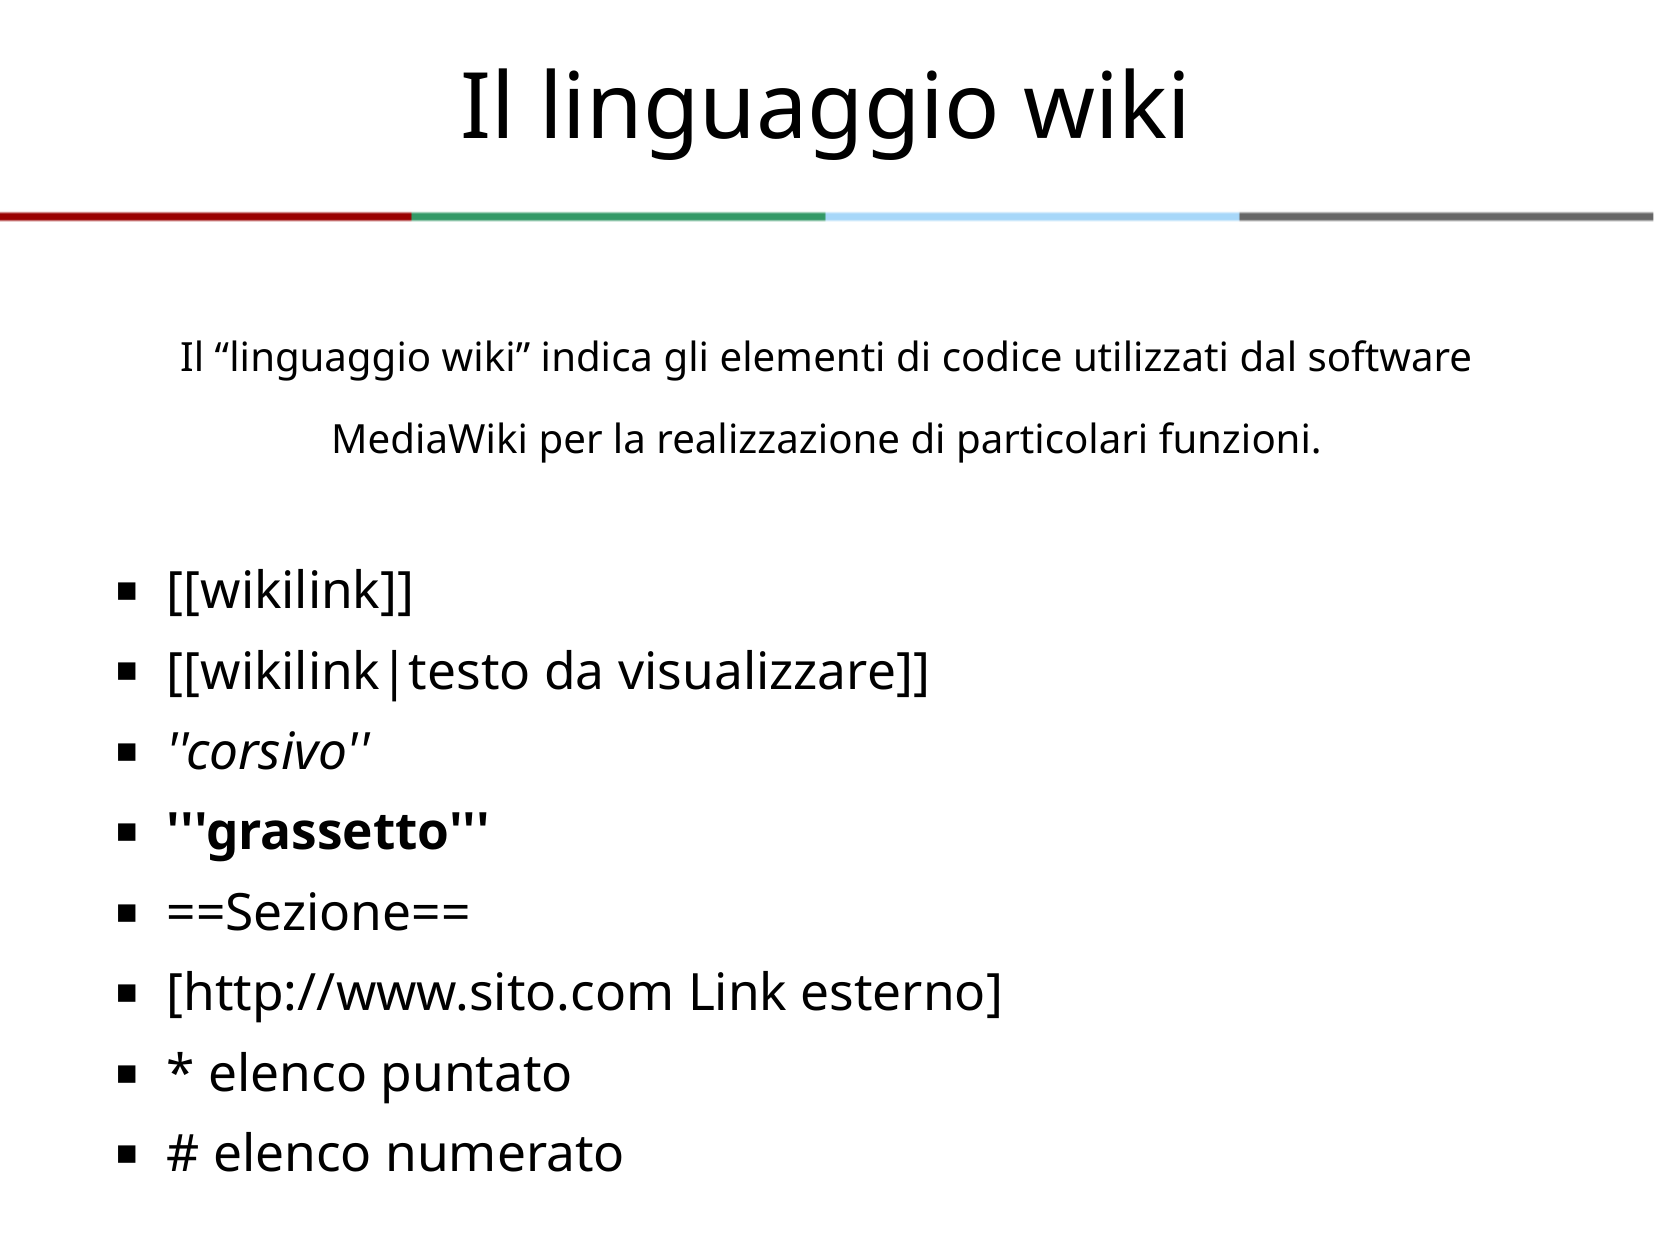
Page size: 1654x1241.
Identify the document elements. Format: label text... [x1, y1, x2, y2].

title Il linguaggio wiki [82, 0, 1571, 200]
list Il “linguaggio wiki” indica gli elementi di codice utilizzati dal software MediaWiki per la realizzazione di particolari funzioni. [112, 301, 1542, 467]
picture [0, 200, 1654, 235]
list [[wikilink]] [[wikilink|testo da visualizzare]] ''corsivo'' '''grassetto''' ==Sezione== [http://www.sito.com Link esterno] * elenco puntato # elenco numerato [99, 543, 1555, 1188]
